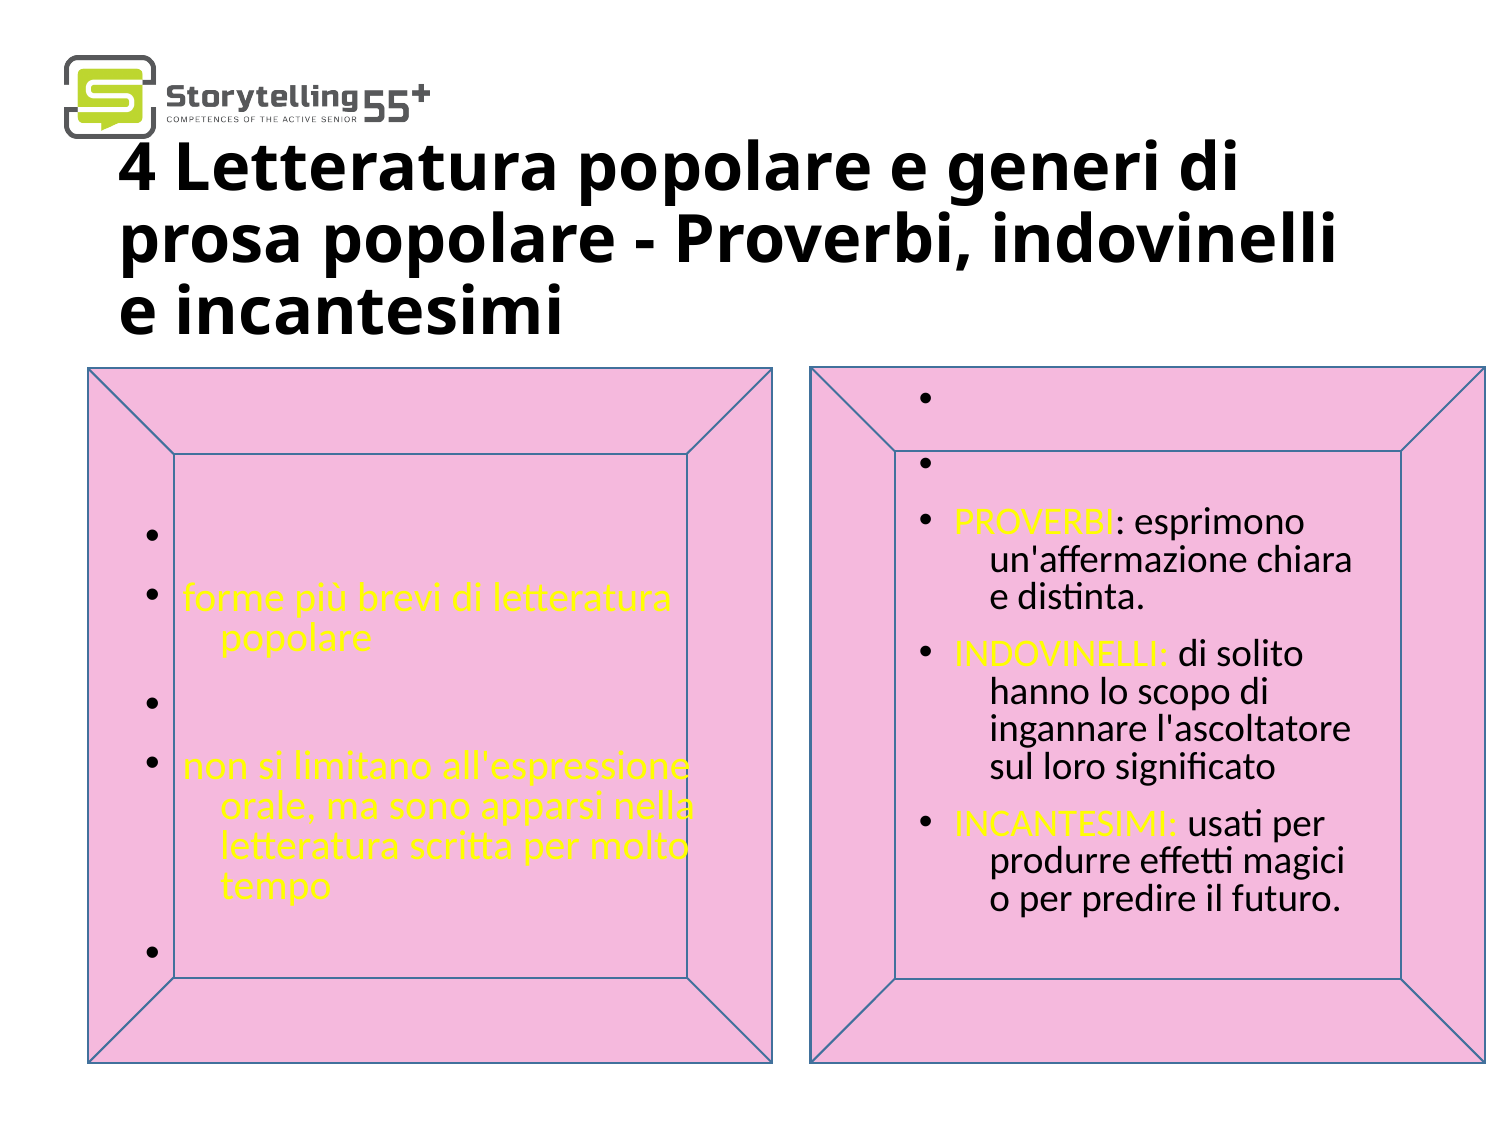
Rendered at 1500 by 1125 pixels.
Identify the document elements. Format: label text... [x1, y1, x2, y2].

list PROVERBI: esprimono un'affermazione chiara e distinta. INDOVINELLI: di solito hanno lo scopo di ingannare l'ascoltatore sul loro significato INCANTESIMI: usati per produrre effetti magici o per predire il futuro. [903, 367, 1373, 975]
list forme più brevi di letteratura popolare non si limitano all'espressione orale, ma sono apparsi nella letteratura scritta per molto tempo [130, 433, 731, 1079]
text_box [88, 368, 773, 1064]
title 4 Letteratura popolare e generi di prosa popolare - Proverbi, indovinelli e incantesimi [103, 59, 1397, 423]
picture [64, 55, 430, 139]
text_box [810, 367, 1486, 1064]
